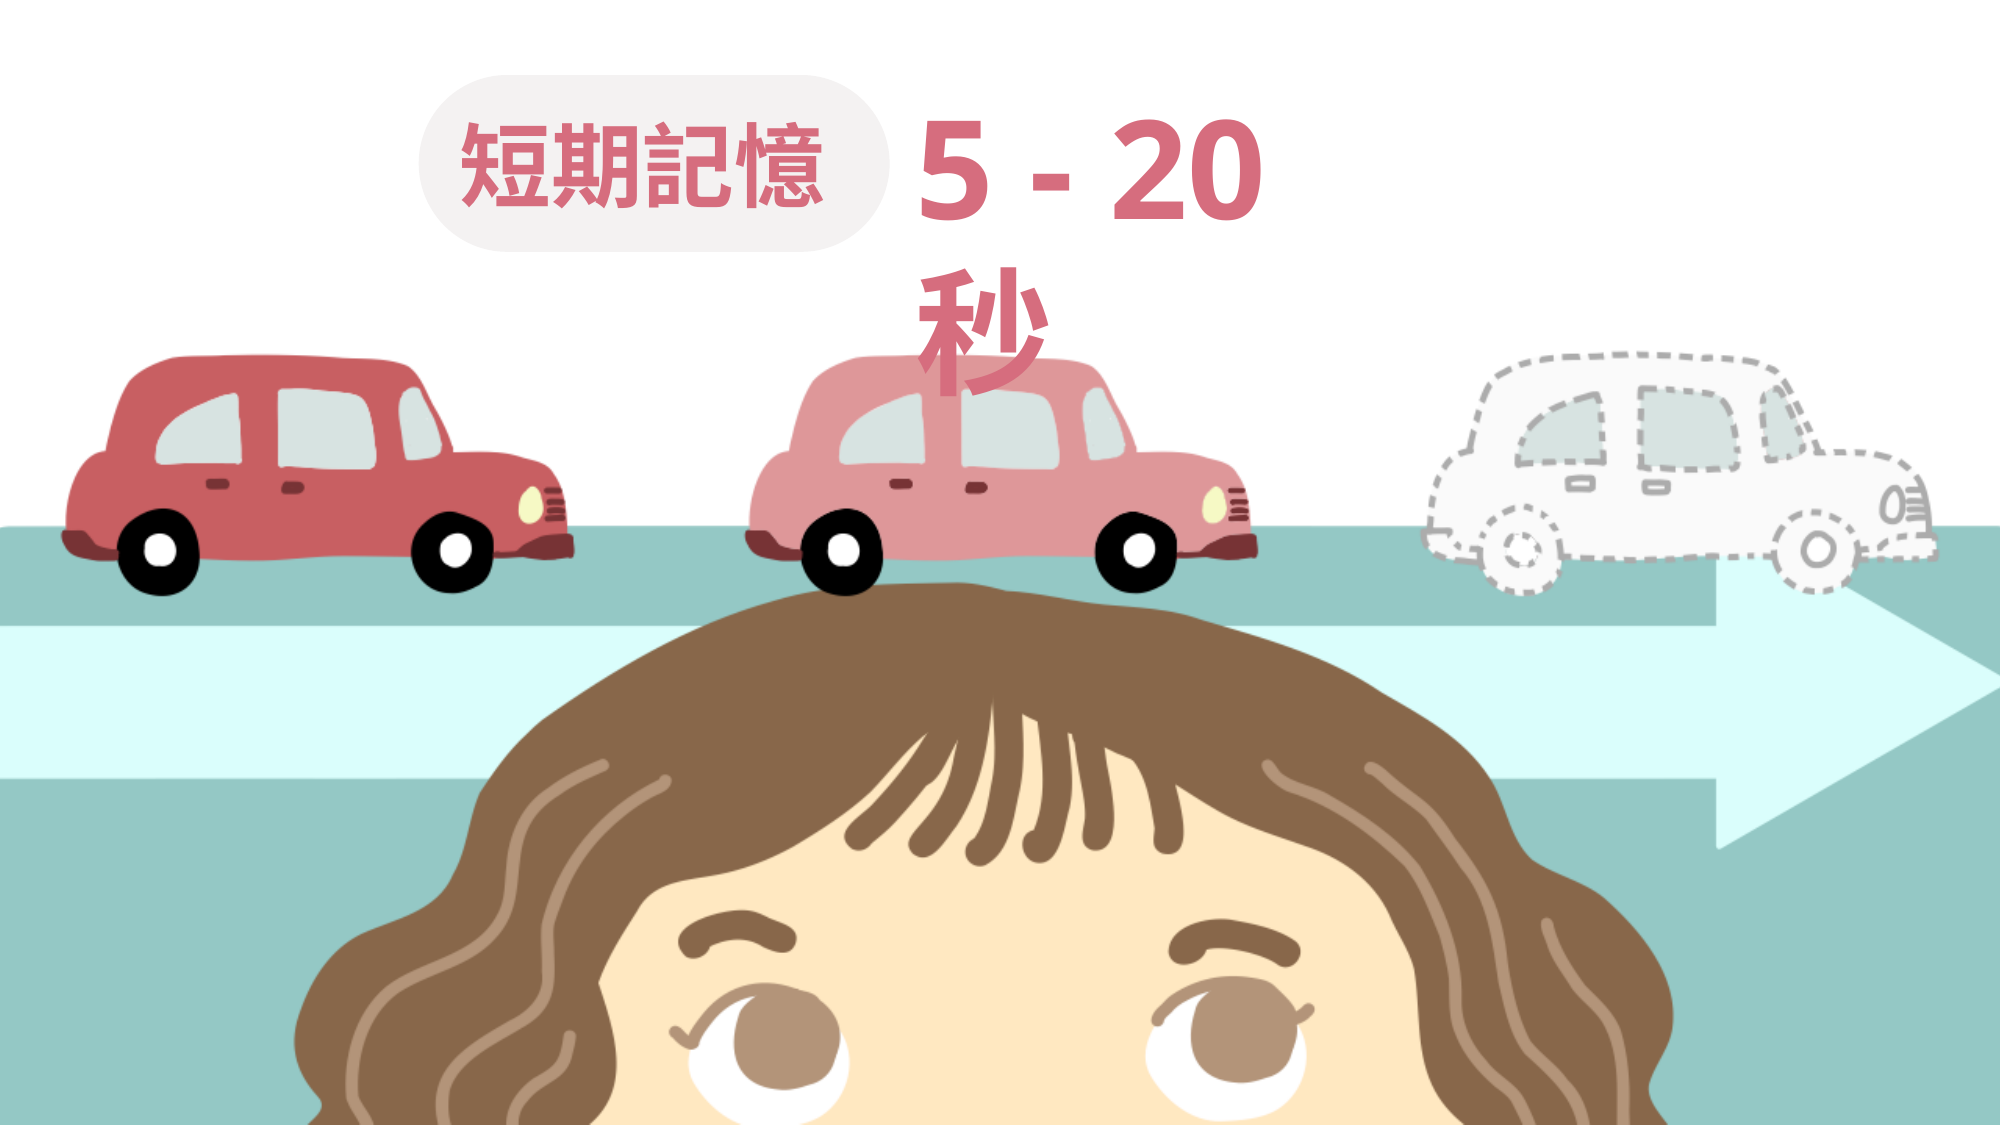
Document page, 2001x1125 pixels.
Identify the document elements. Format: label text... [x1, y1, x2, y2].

picture [0, 0, 2000, 1125]
text_box 5 - 20 秒 [900, 75, 1481, 257]
text_box 短期記憶 [418, 75, 890, 252]
